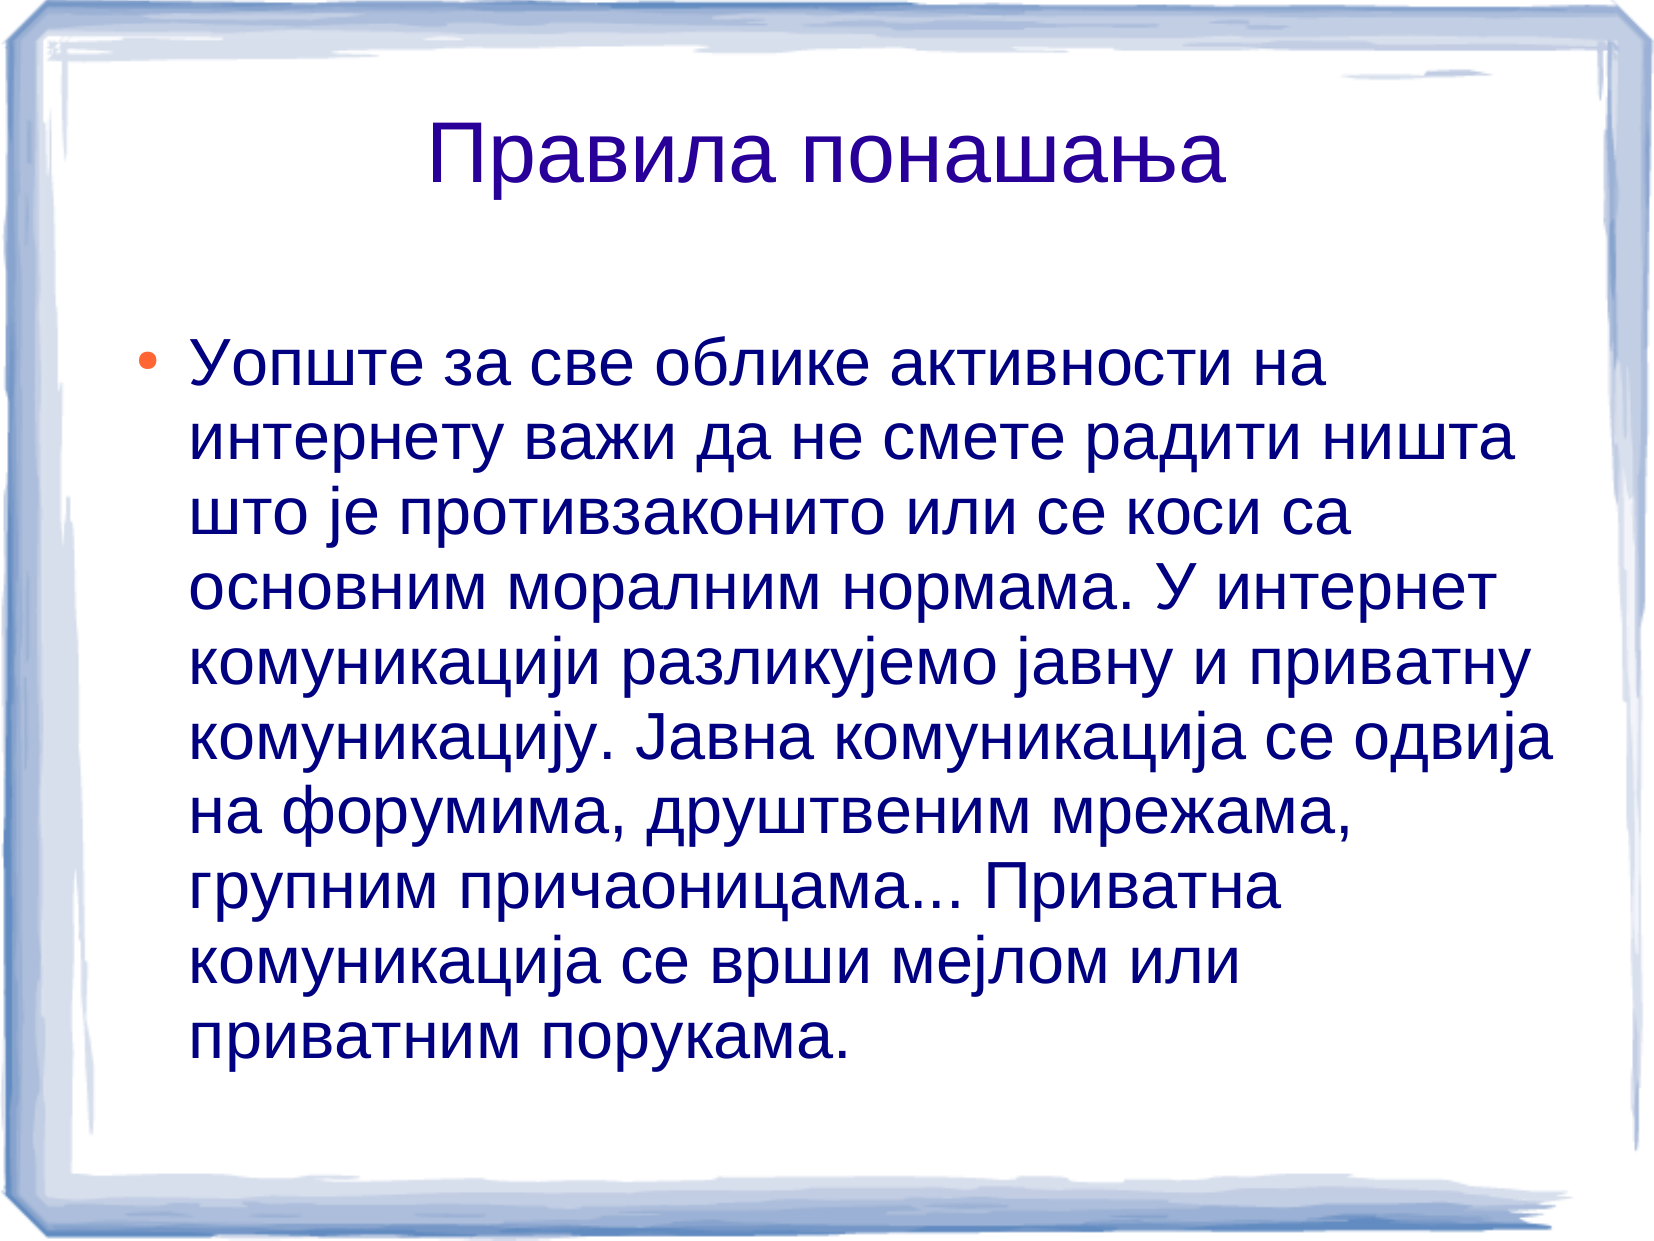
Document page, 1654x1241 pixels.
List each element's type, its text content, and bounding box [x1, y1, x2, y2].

list Уопште за све облике активности на интернету важи да не смете радити ништа што је противзаконито или се коси са основним моралним нормама. У интернет комуникацији разликујемо јавну и приватну комуникацију. Јавна комуникација се одвија на форумима, друштвеним мрежама, групним причаоницама... Приватна комуникација се врши мејлом или приватним порукама. [118, 324, 1571, 1073]
title Правила понашања [82, 49, 1571, 257]
picture [0, 0, 1654, 1241]
